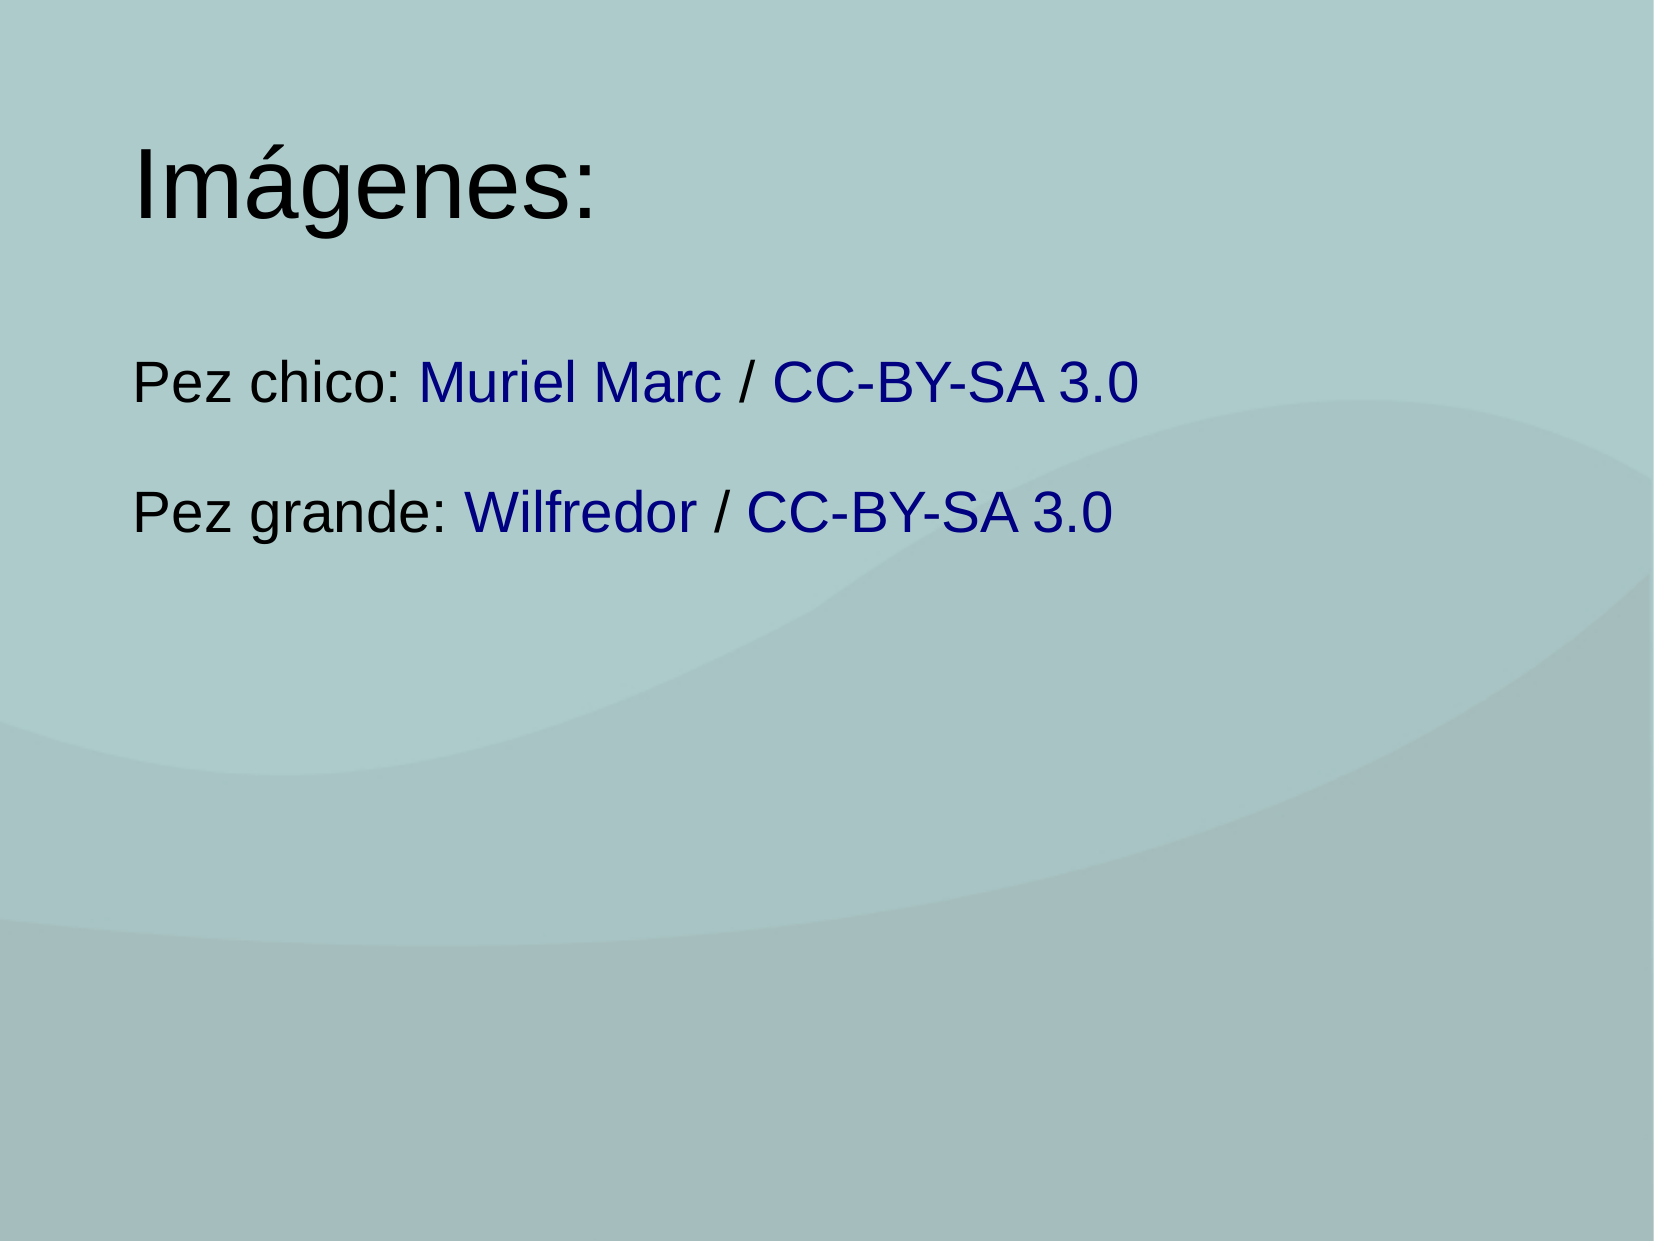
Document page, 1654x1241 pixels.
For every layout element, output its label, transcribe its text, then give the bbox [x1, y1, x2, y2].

text_box Imágenes: [118, 121, 1241, 291]
picture [0, 0, 1654, 1241]
text_box Pez chico: Muriel Marc / CC-BY-SA 3.0 Pez grande: Wilfredor / CC-BY-SA 3.0 [118, 342, 1430, 554]
